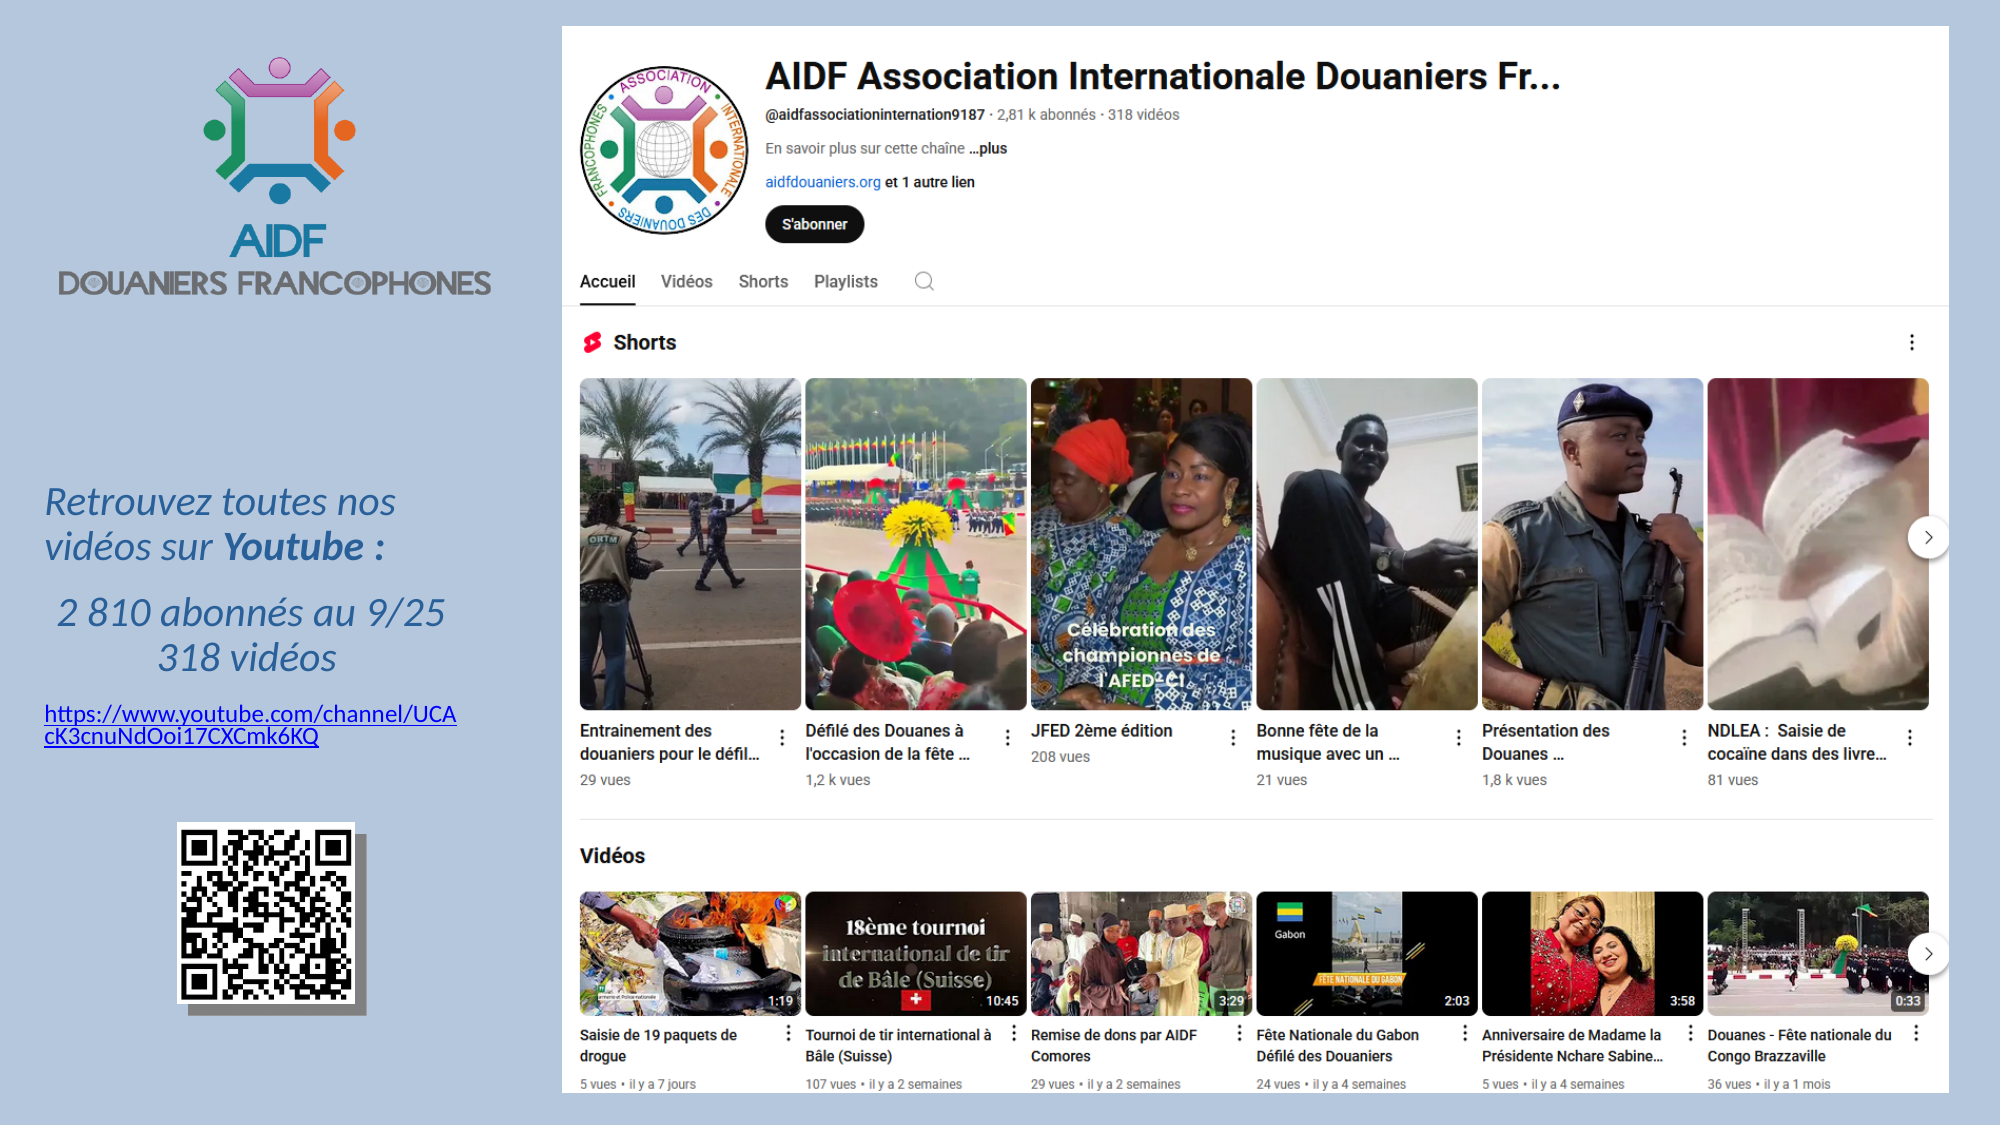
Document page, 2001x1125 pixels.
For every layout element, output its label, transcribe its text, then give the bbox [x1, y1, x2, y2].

picture [59, 57, 491, 295]
picture [562, 26, 1949, 1093]
picture [177, 822, 355, 1004]
text_box Retrouvez toutes nos vidéos sur Youtube : 2 810 abonnés au 9/25 318 vidéos https://www.youtube.com/channel/UCAcK3cnuNdOoi17CXCmk6KQ [29, 472, 473, 739]
